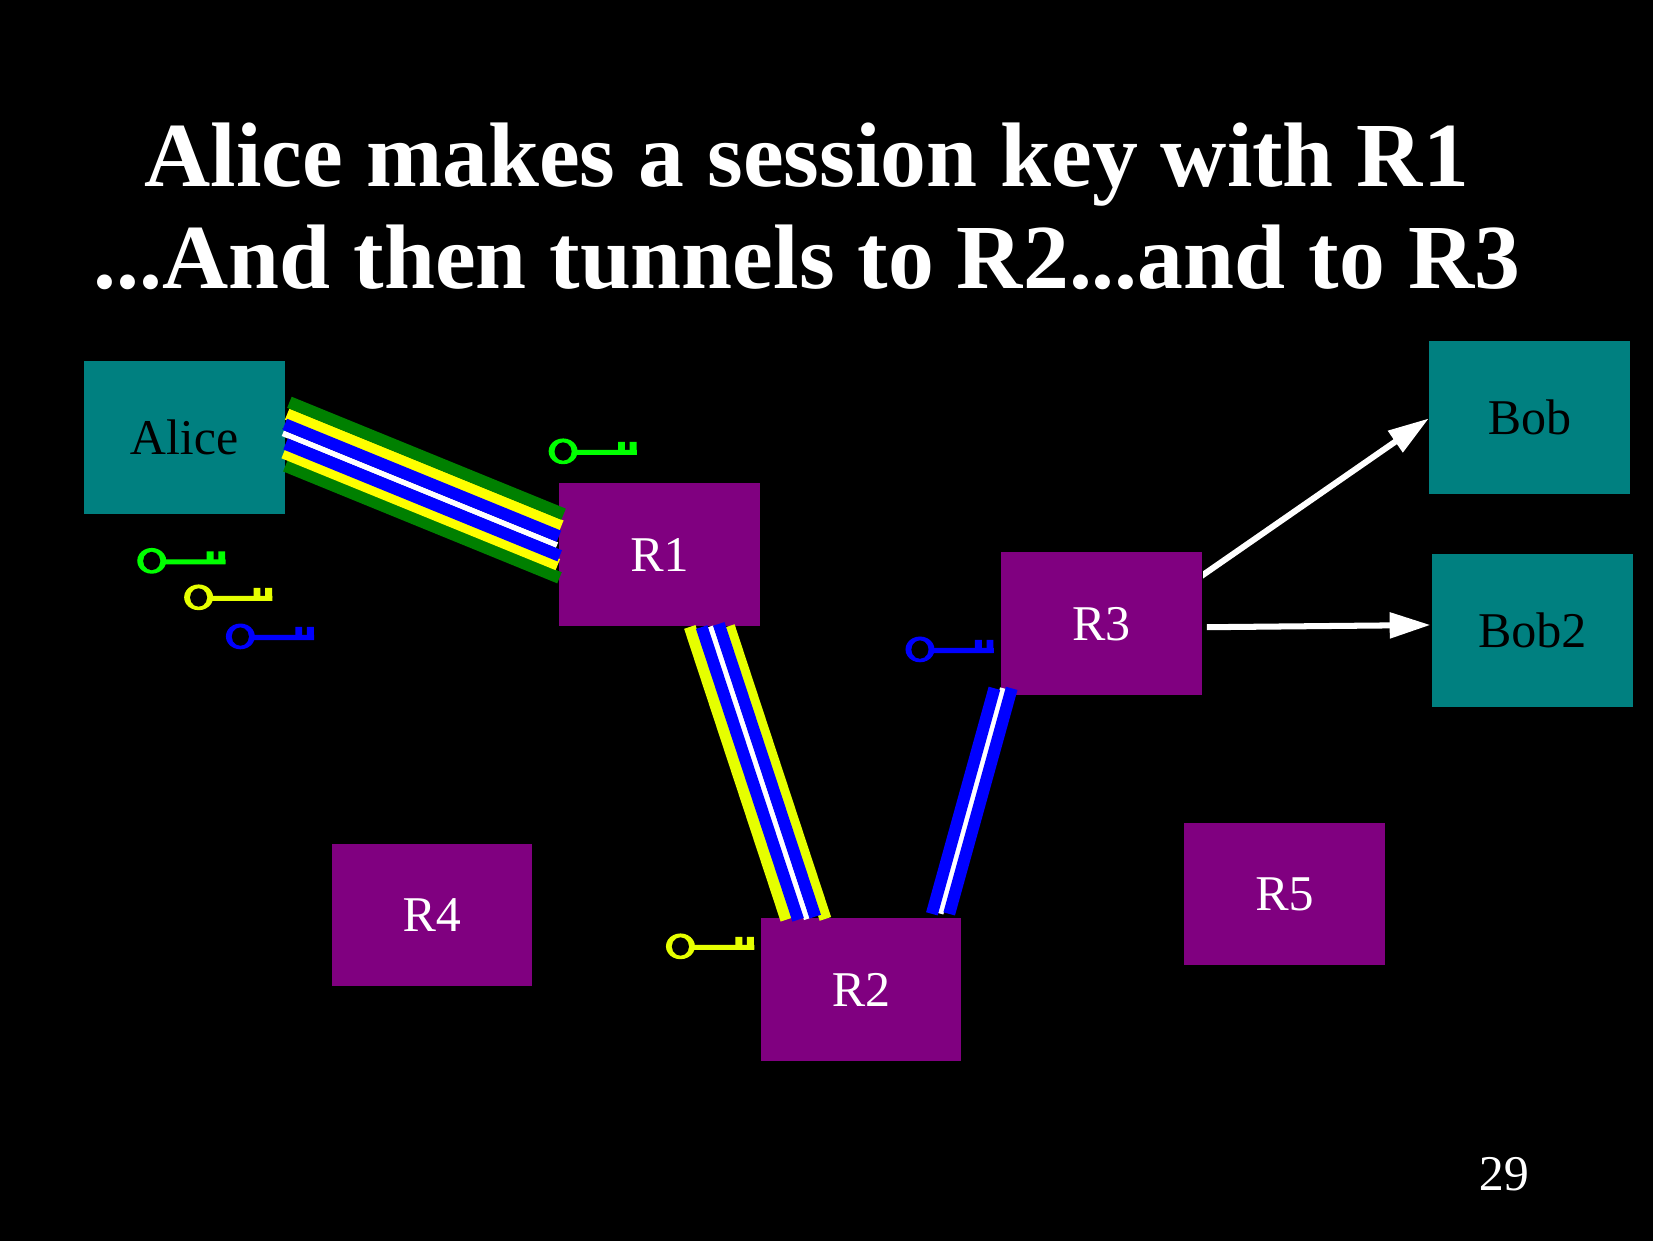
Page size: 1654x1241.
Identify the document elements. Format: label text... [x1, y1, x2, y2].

text_box Bob [1428, 340, 1631, 495]
title Alice makes a session key with R1 ...And then tunnels to R2...and to R3 [82, 86, 1534, 327]
text_box R2 [760, 917, 962, 1062]
text_box [665, 933, 755, 960]
text_box Bob2 [1431, 553, 1634, 708]
text_box R4 [331, 843, 533, 987]
text_box [548, 438, 637, 465]
text_box R1 [558, 482, 761, 627]
text_box [225, 623, 315, 650]
text_box [137, 547, 226, 574]
text_box R3 [1000, 551, 1203, 696]
text_box Alice [83, 360, 286, 515]
text_box [184, 584, 273, 611]
text_box R5 [1183, 822, 1386, 966]
text_box [905, 636, 994, 663]
